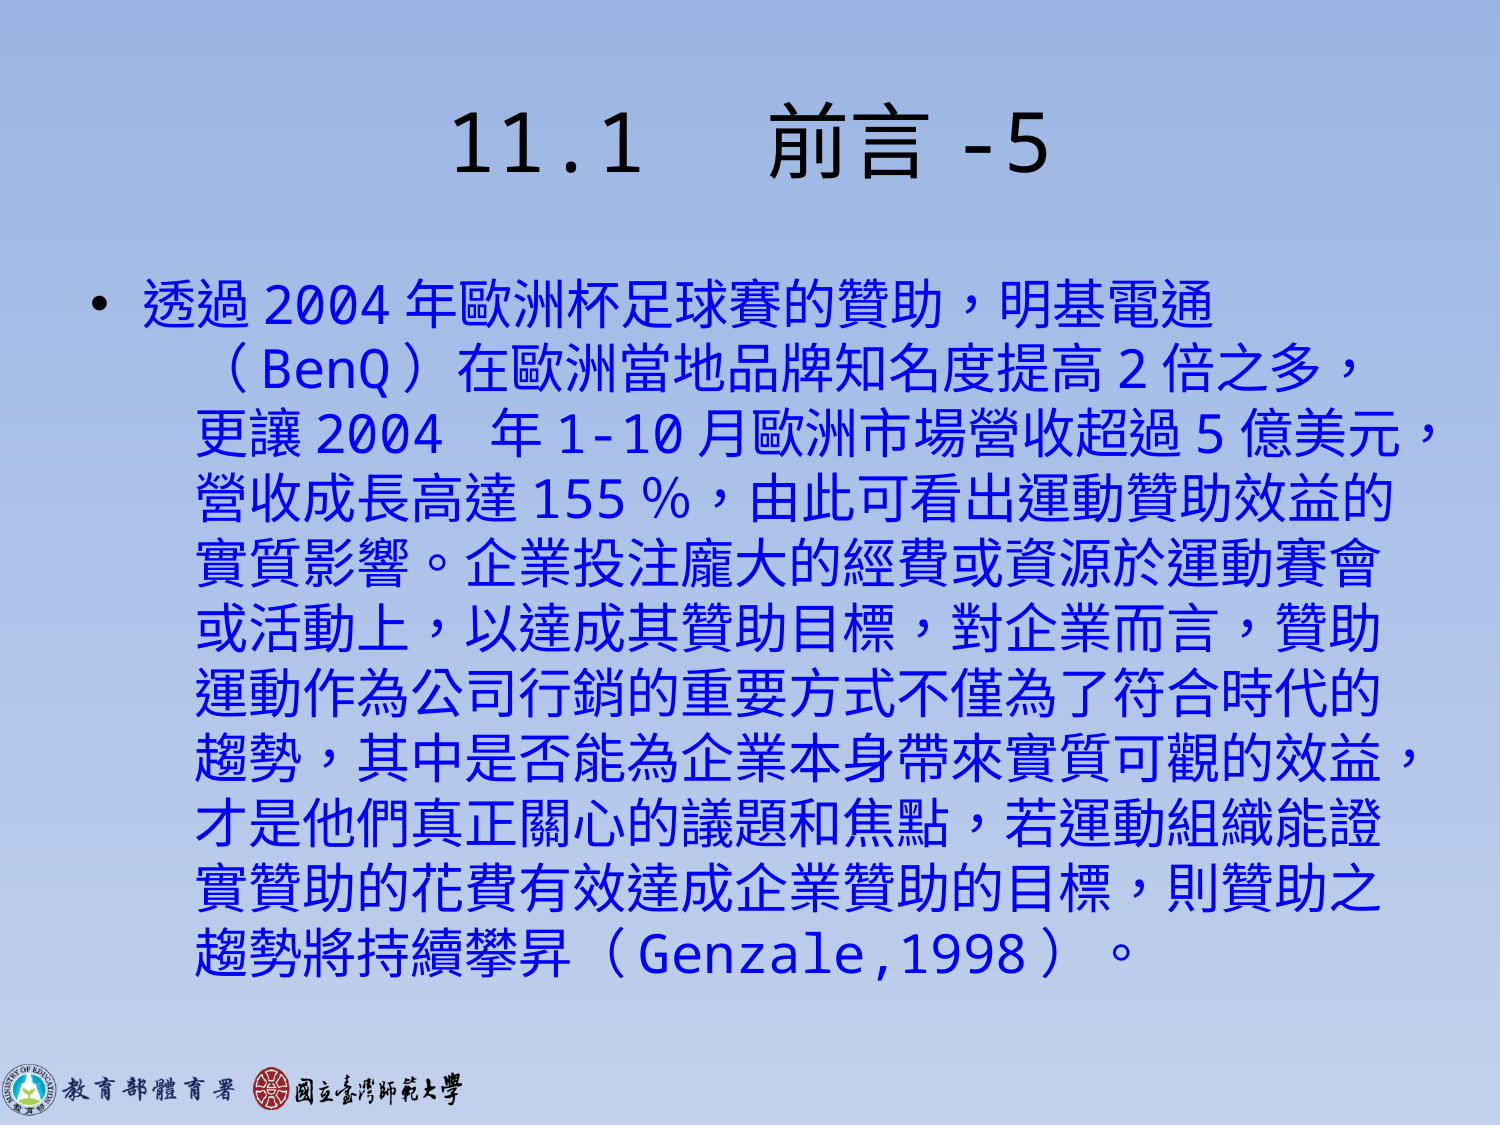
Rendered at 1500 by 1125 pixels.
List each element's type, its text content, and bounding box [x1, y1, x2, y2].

list 透過2004年歐洲杯足球賽的贊助，明基電通（BenQ）在歐洲當地品牌知名度提高2倍之多，更讓2004 年1-10月歐洲市場營收超過5億美元，營收成長高達155％，由此可看出運動贊助效益的實質影響。企業投注龐大的經費或資源於運動賽會或活動上，以達成其贊助目標，對企業而言，贊助運動作為公司行銷的重要方式不僅為了符合時代的趨勢，其中是否能為企業本身帶來實質可觀的效益，才是他們真正關心的議題和焦點，若運動組織能證實贊助的花費有效達成企業贊助的目標，則贊助之趨勢將持續攀昇（Genzale,1998）。 [75, 262, 1426, 1043]
title 11.1 前言-5 [75, 45, 1426, 233]
